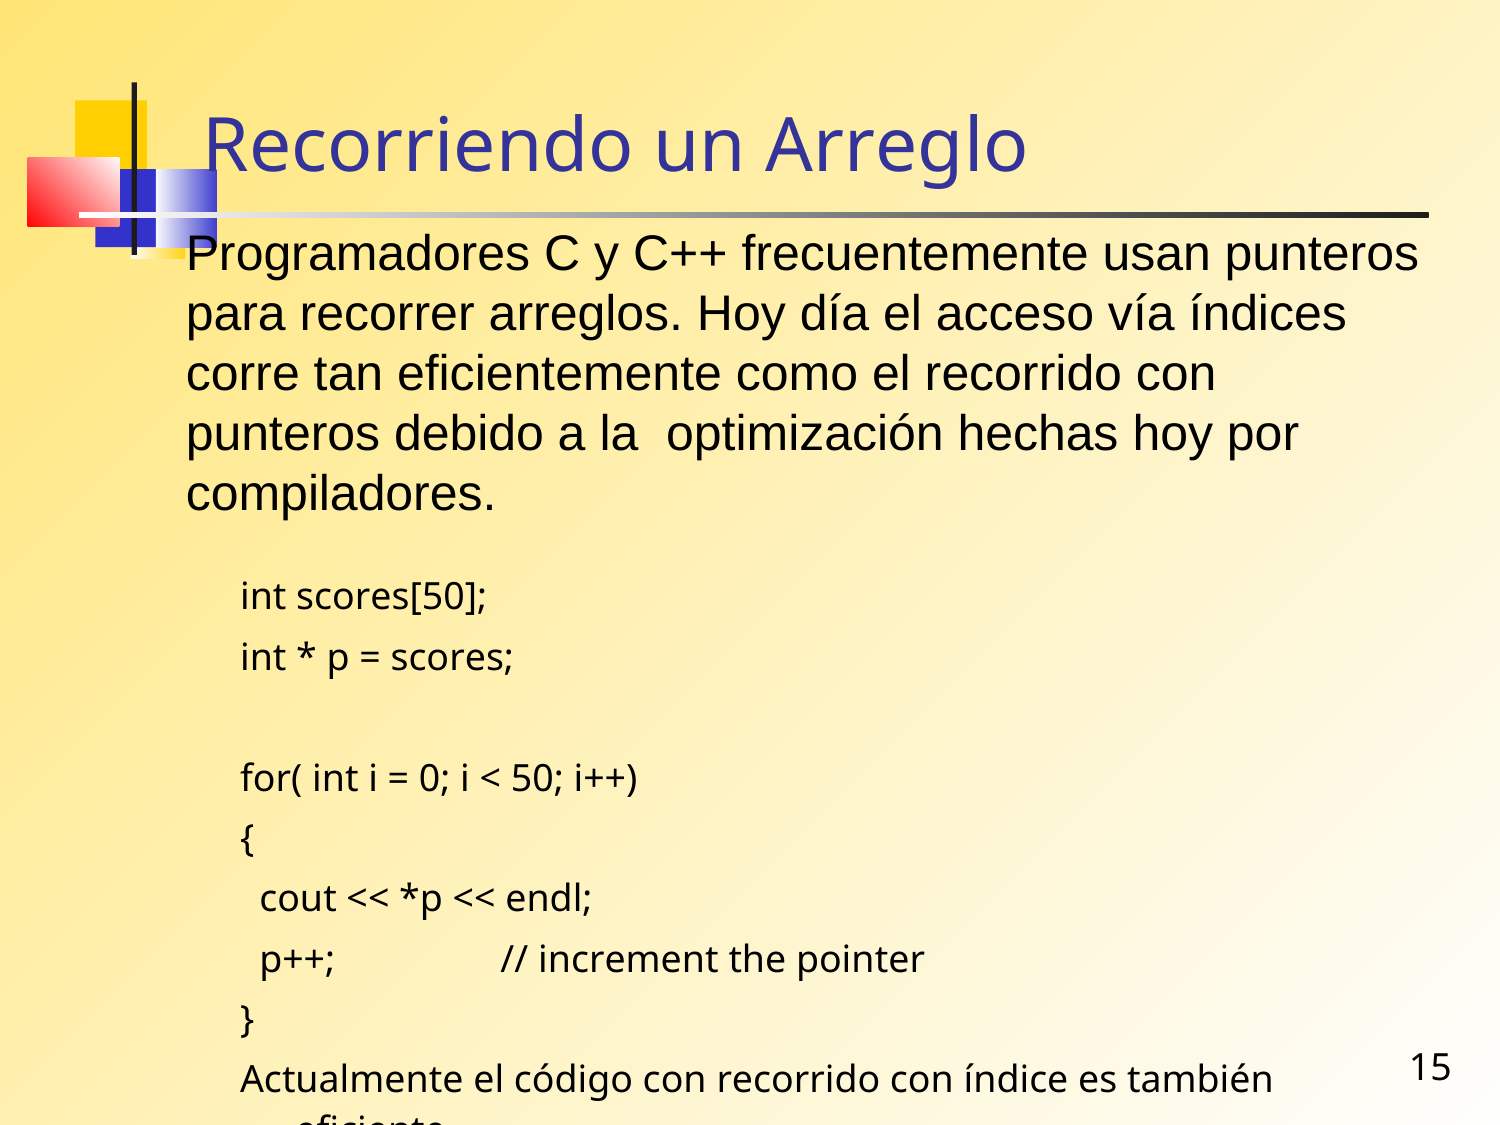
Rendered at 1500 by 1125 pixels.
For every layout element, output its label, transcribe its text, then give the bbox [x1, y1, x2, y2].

text_box Programadores C y C++ frecuentemente usan punteros para recorrer arreglos. Hoy día el acceso vía índices corre tan eficientemente como el recorrido con punteros debido a la optimización hechas hoy por compiladores. [162, 212, 1438, 528]
title Recorriendo un Arreglo [187, 37, 1466, 201]
list int scores[50]; int * p = scores; for( int i = 0; i < 50; i++)‏ { cout << *p << endl; p++; // increment the pointer } Actualmente el código con recorrido con índice es también eficiente. [224, 562, 1450, 1058]
